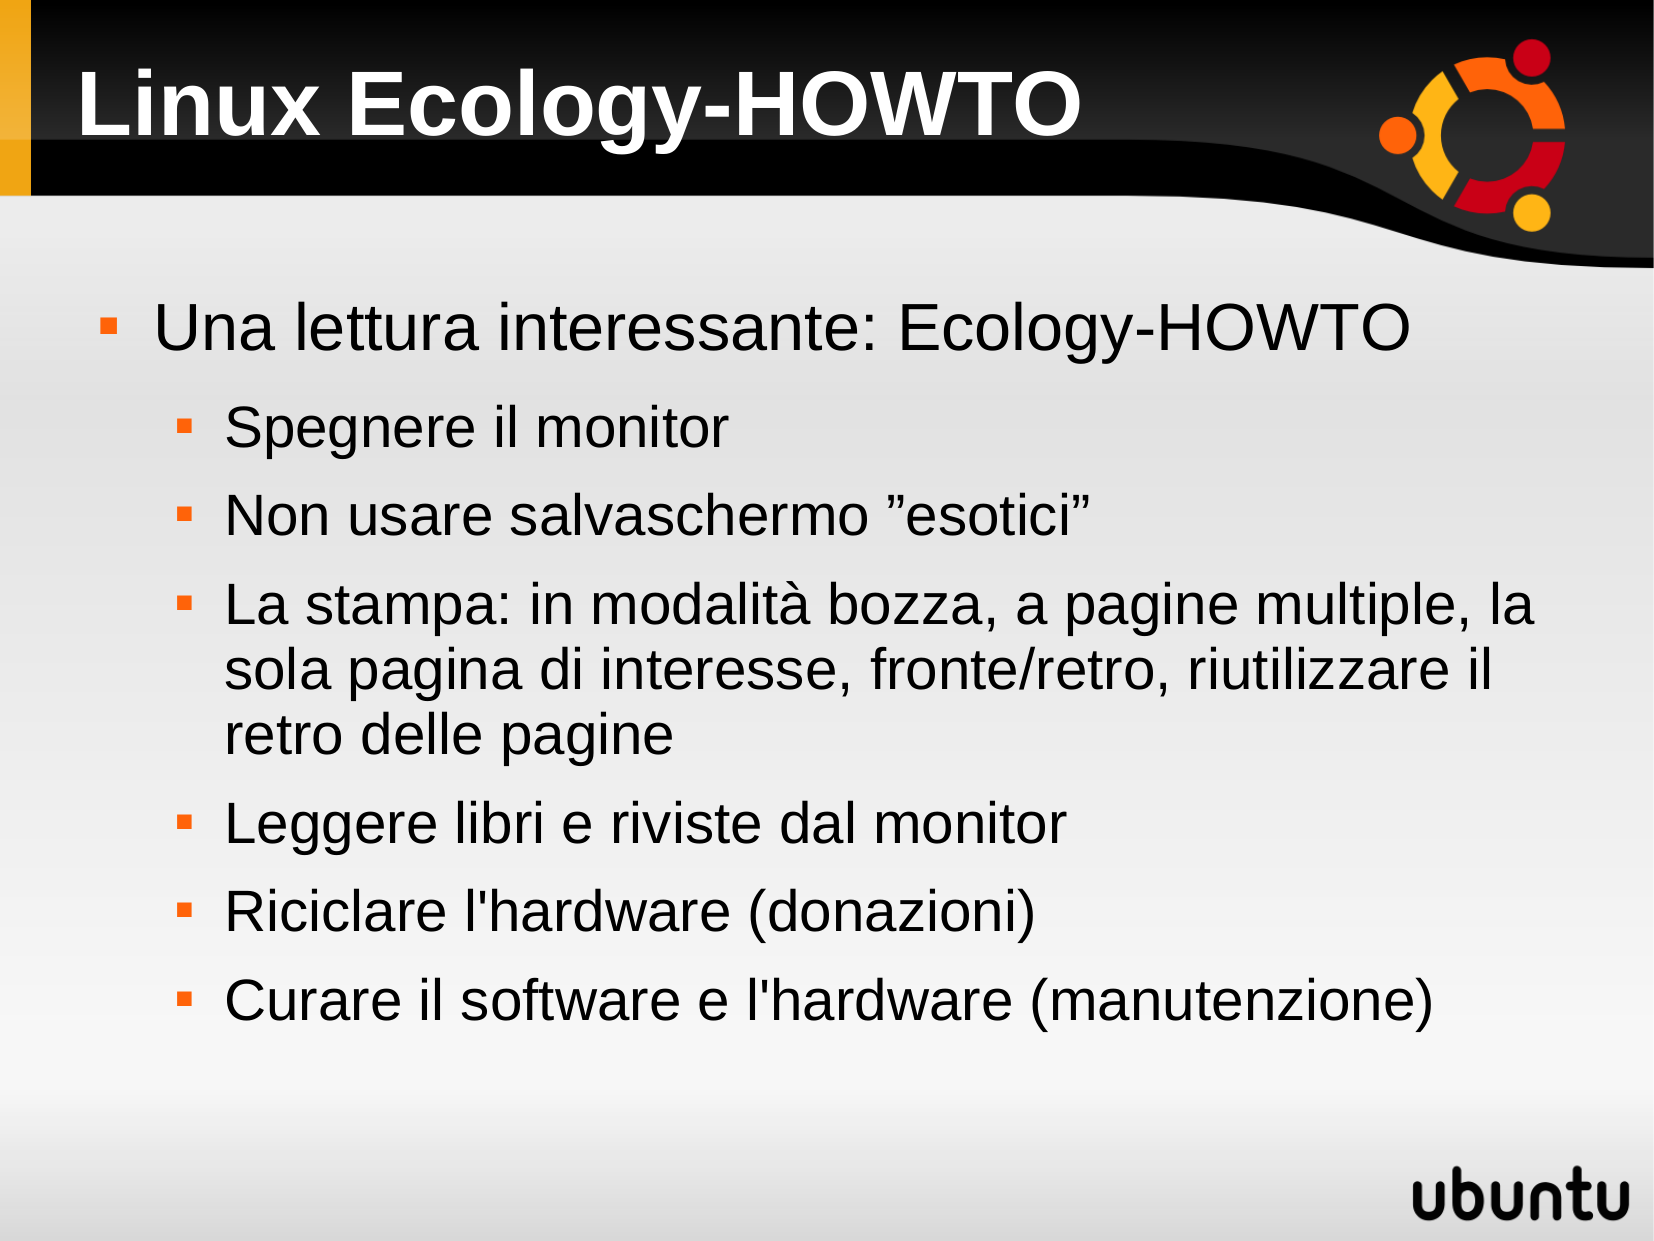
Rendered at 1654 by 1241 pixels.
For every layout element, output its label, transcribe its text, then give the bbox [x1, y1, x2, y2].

picture [0, 0, 1654, 1241]
title Linux Ecology-HOWTO [76, 7, 1565, 200]
list Una lettura interessante: Ecology-HOWTO Spegnere il monitor Non usare salvaschermo ”esotici” La stampa: in modalità bozza, a pagine multiple, la sola pagina di interesse, fronte/retro, riutilizzare il retro delle pagine Leggere libri e riviste dal monitor Riciclare l'hardware (donazioni) Curare il software e l'hardware (manutenzione) [82, 290, 1571, 1094]
